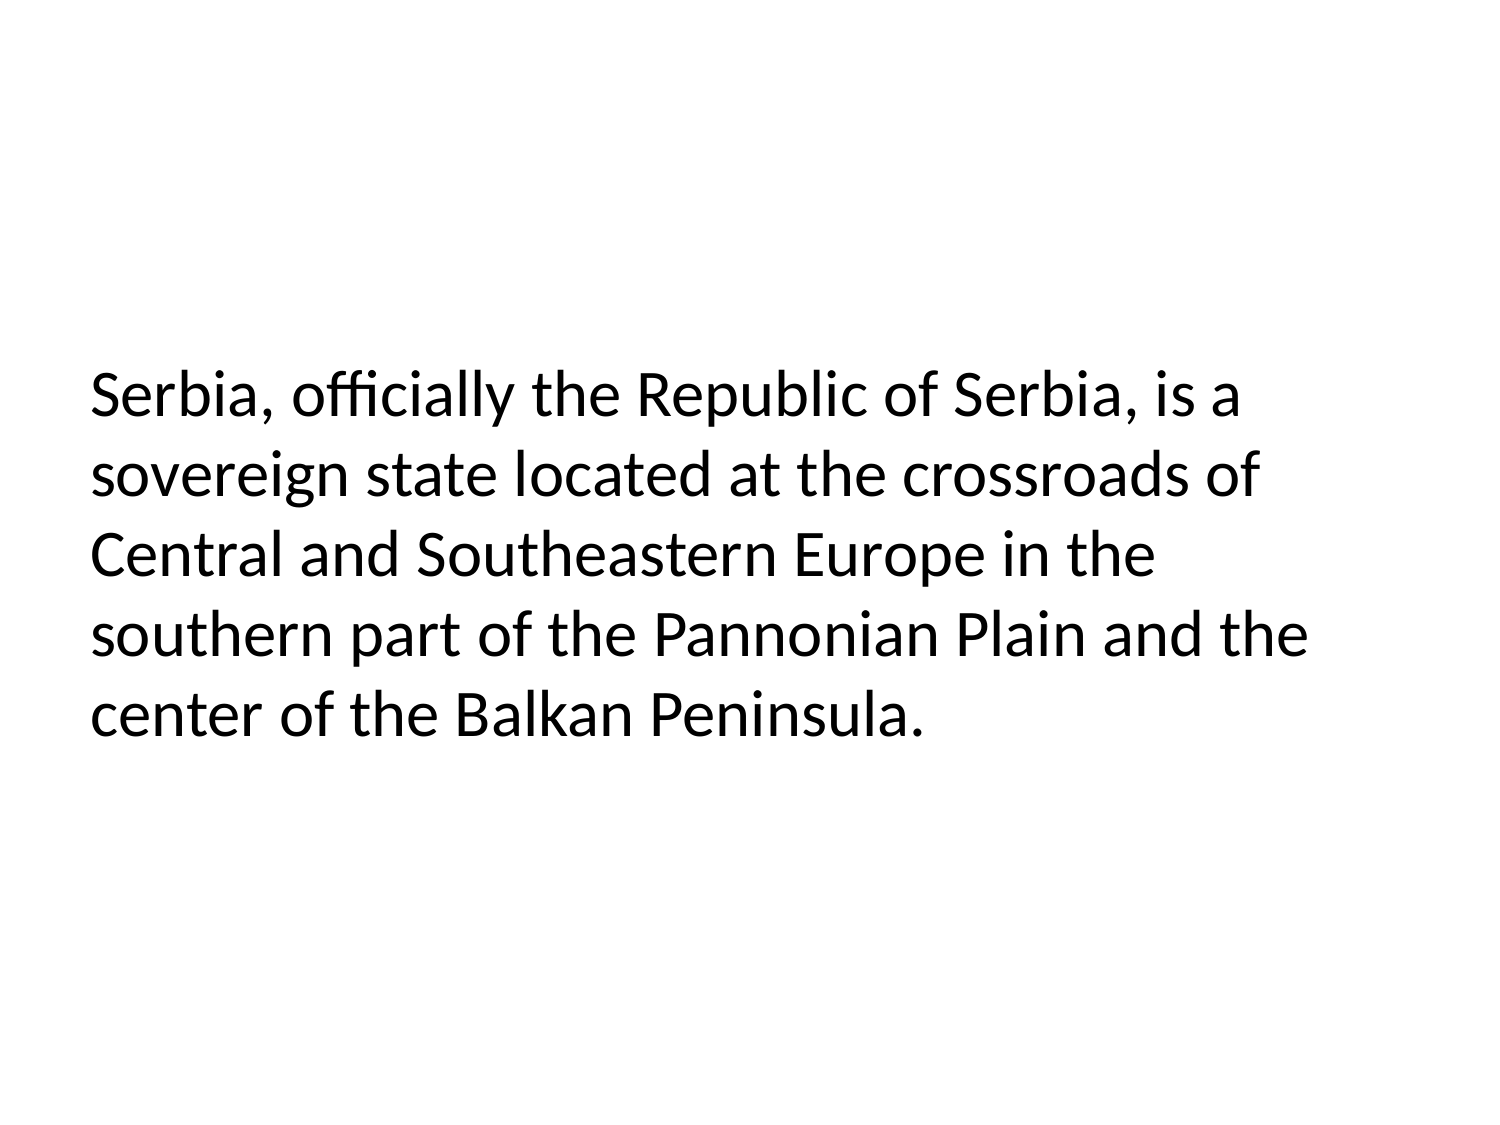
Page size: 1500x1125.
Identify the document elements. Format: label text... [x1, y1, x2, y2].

list Serbia, officially the Republic of Serbia, is a sovereign state located at the crossroads of Central and Southeastern Europe in the southern part of the Pannonian Plain and the center of the Balkan Peninsula. [75, 262, 1425, 1005]
